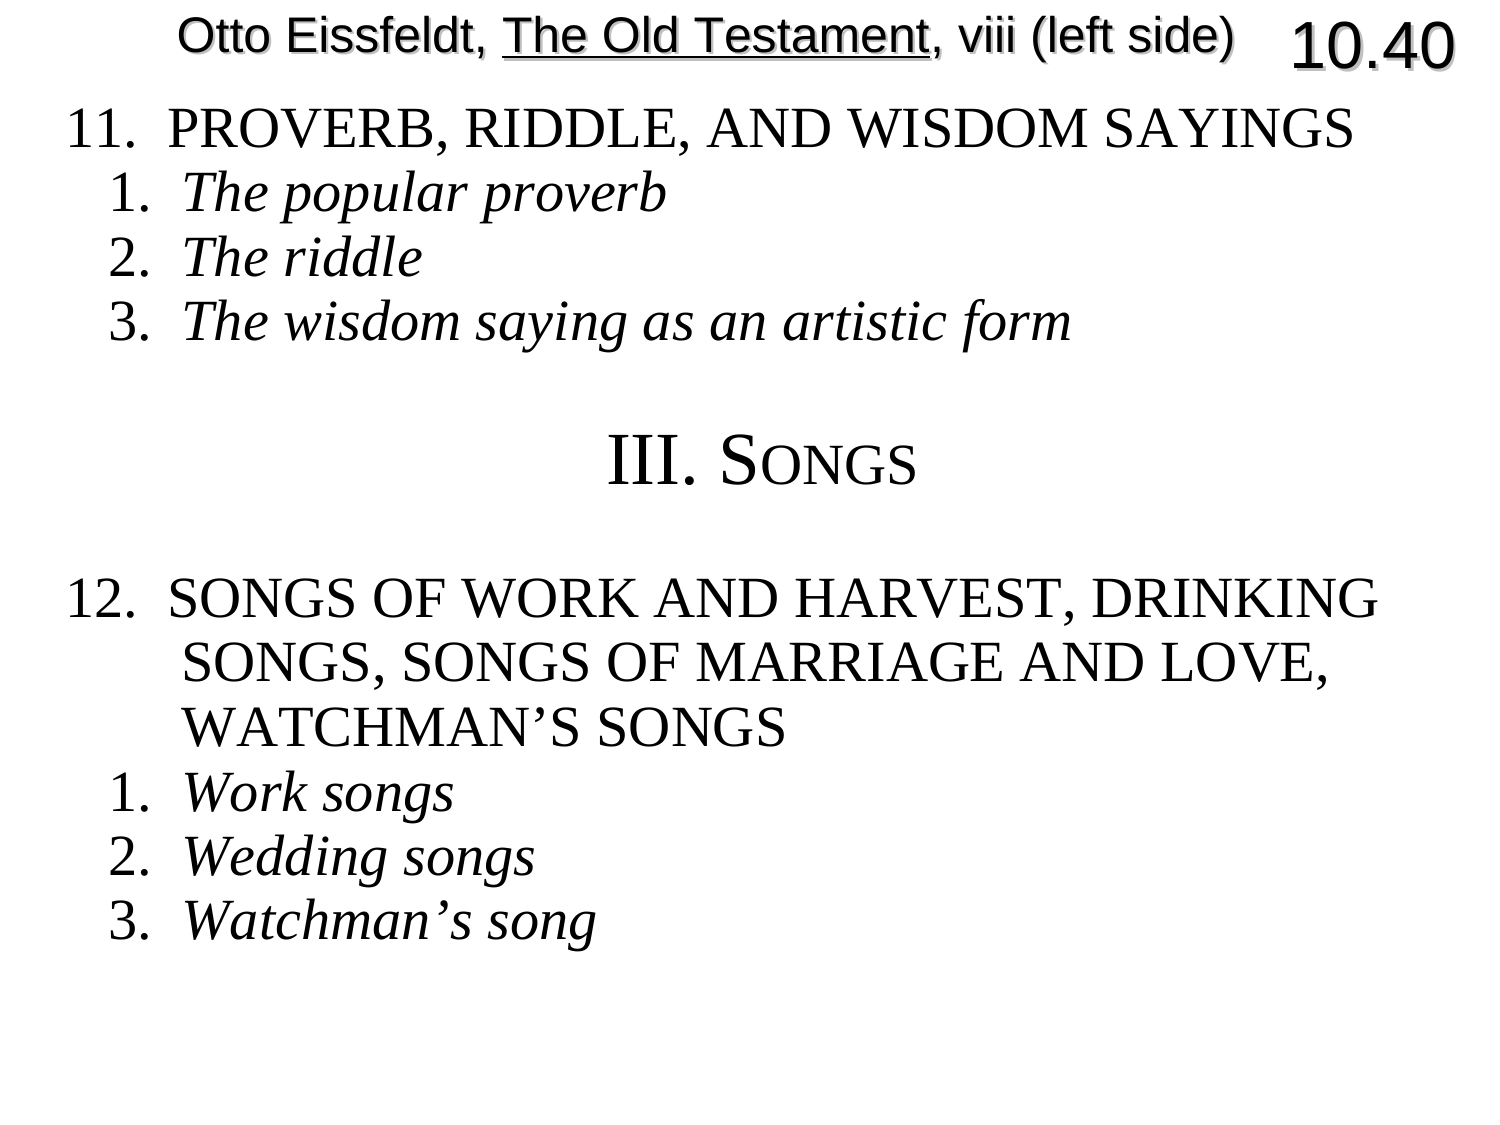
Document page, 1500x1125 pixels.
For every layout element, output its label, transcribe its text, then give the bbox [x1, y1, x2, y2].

text_box Otto Eissfeldt, The Old Testament, viii (left side) [112, 0, 1275, 71]
text_box 11. PROVERB, RIDDLE, AND WISDOM SAYINGS 1. The popular proverb 2. The riddle 3. The wisdom saying as an artistic form III. SONGS 12. SONGS OF WORK AND HARVEST, DRINKING SONGS, SONGS OF MARRIAGE AND LOVE, WATCHMAN’S SONGS 1. Work songs 2. Wedding songs 3. Watchman’s song [50, 87, 1476, 961]
text_box 10.40 [1275, 0, 1500, 91]
